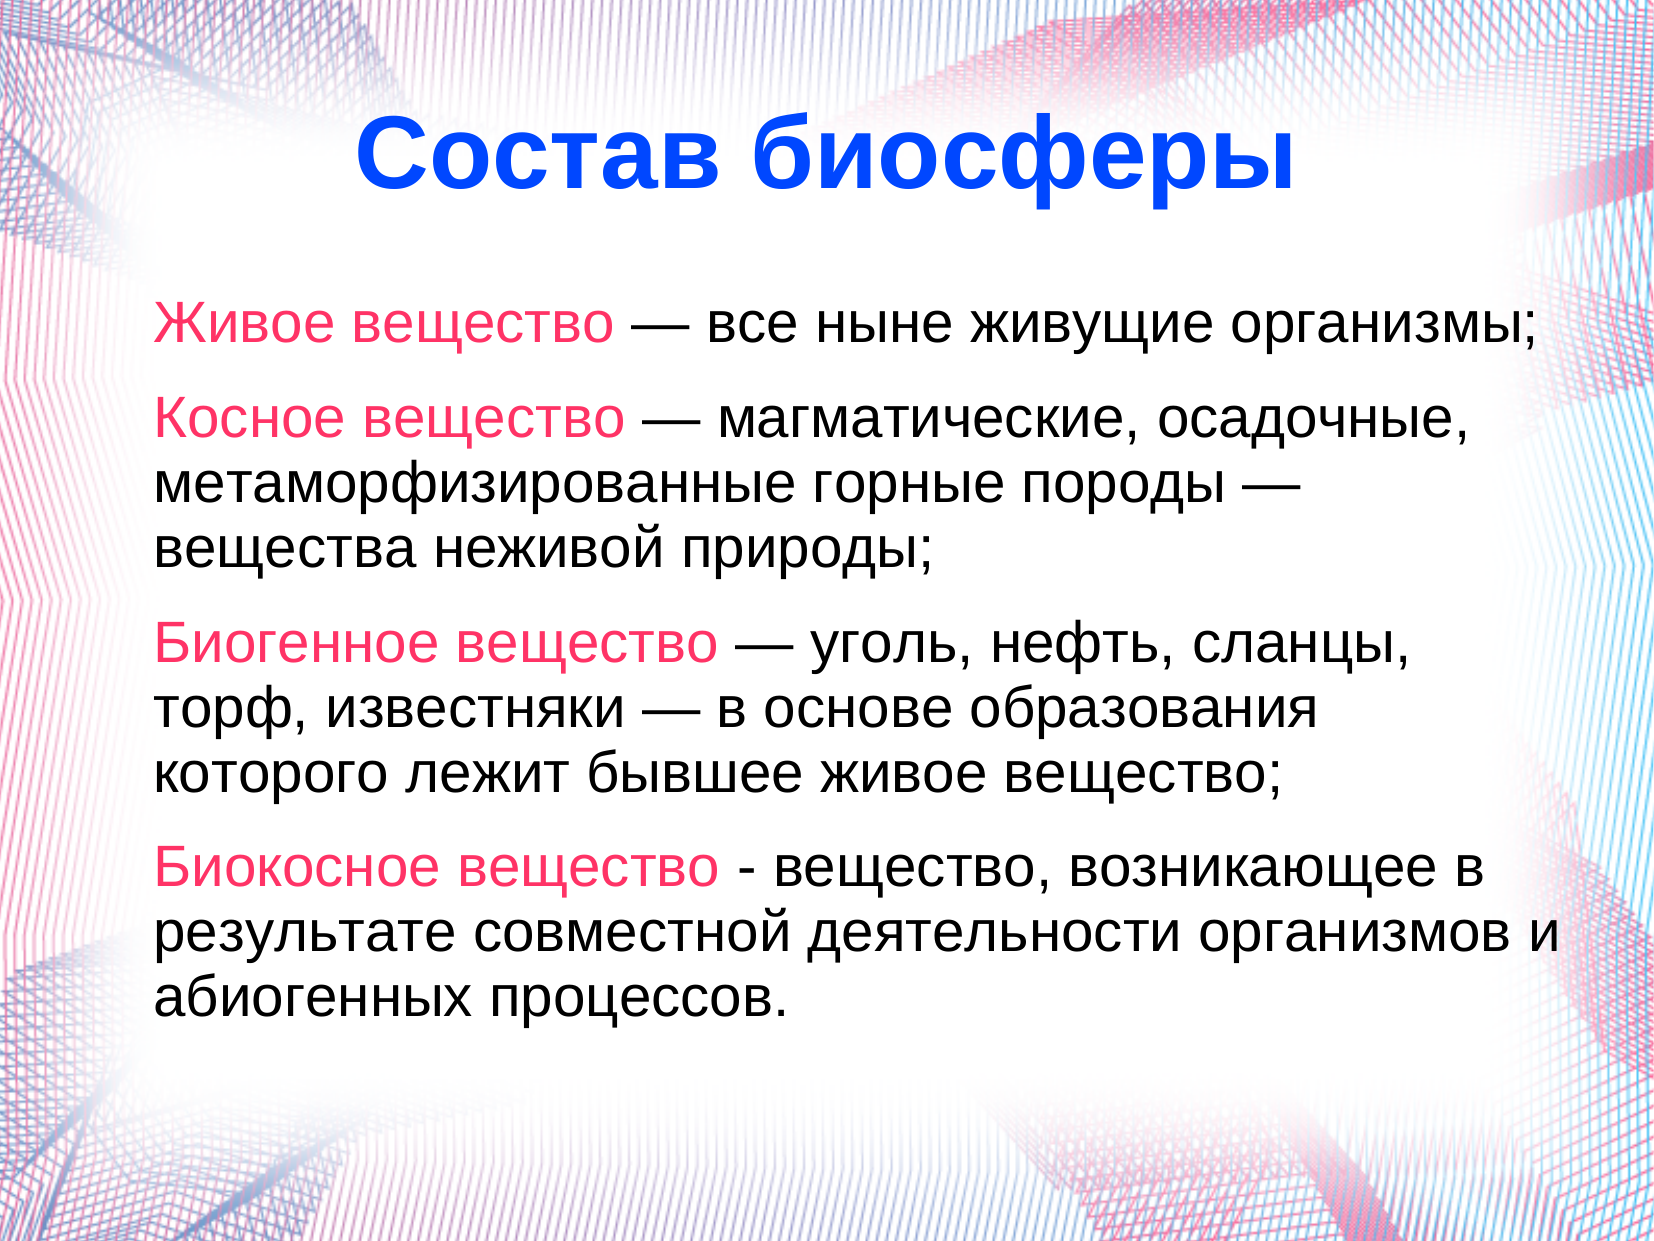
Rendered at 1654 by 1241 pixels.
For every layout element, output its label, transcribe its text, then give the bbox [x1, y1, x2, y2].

picture [0, 0, 1654, 1241]
title Состав биосферы [82, 49, 1571, 257]
list Живое вещество — все ныне живущие организмы; Косное вещество — магматические, осадочные, метаморфизированные горные породы — вещества неживой природы; Биогенное вещество — уголь, нефть, сланцы, торф, известняки — в основе образования которого лежит бывшее живое вещество; Биокосное вещество - вещество, возникающее в результате совместной деятельности организмов и абиогенных процессов. [82, 290, 1571, 1027]
